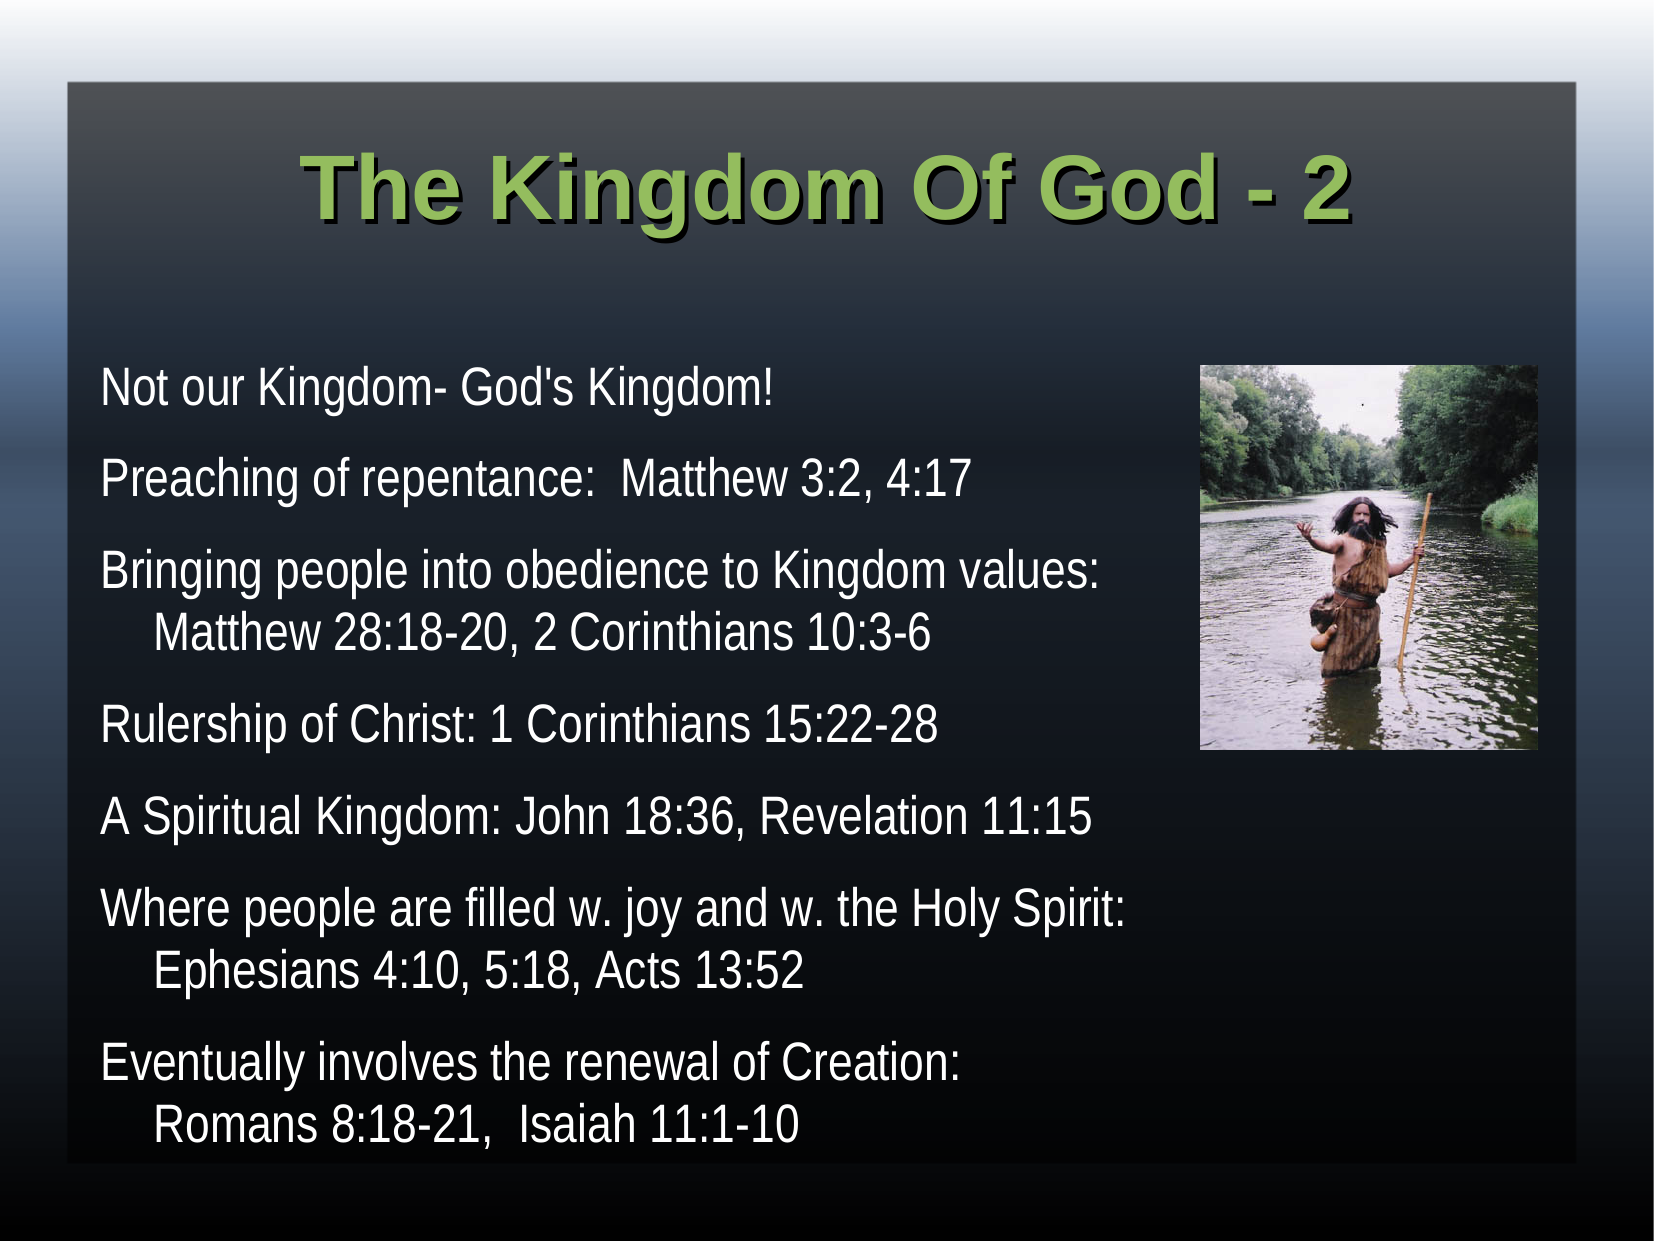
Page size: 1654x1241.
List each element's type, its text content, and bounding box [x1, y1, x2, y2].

picture [0, 0, 1654, 1241]
title The Kingdom Of God - 2 [82, 92, 1571, 285]
list Not our Kingdom- God's Kingdom! Preaching of repentance: Matthew 3:2, 4:17 Bringing people into obedience to Kingdom values: Matthew 28:18-20, 2 Corinthians 10:3-6 Rulership of Christ: 1 Corinthians 15:22-28 A Spiritual Kingdom: John 18:36, Revelation 11:15 Where people are filled w. joy and w. the Holy Spirit: Ephesians 4:10, 5:18, Acts 13:52 Eventually involves the renewal of Creation: Romans 8:18-21, Isaiah 11:1-10 [82, 354, 1201, 1147]
